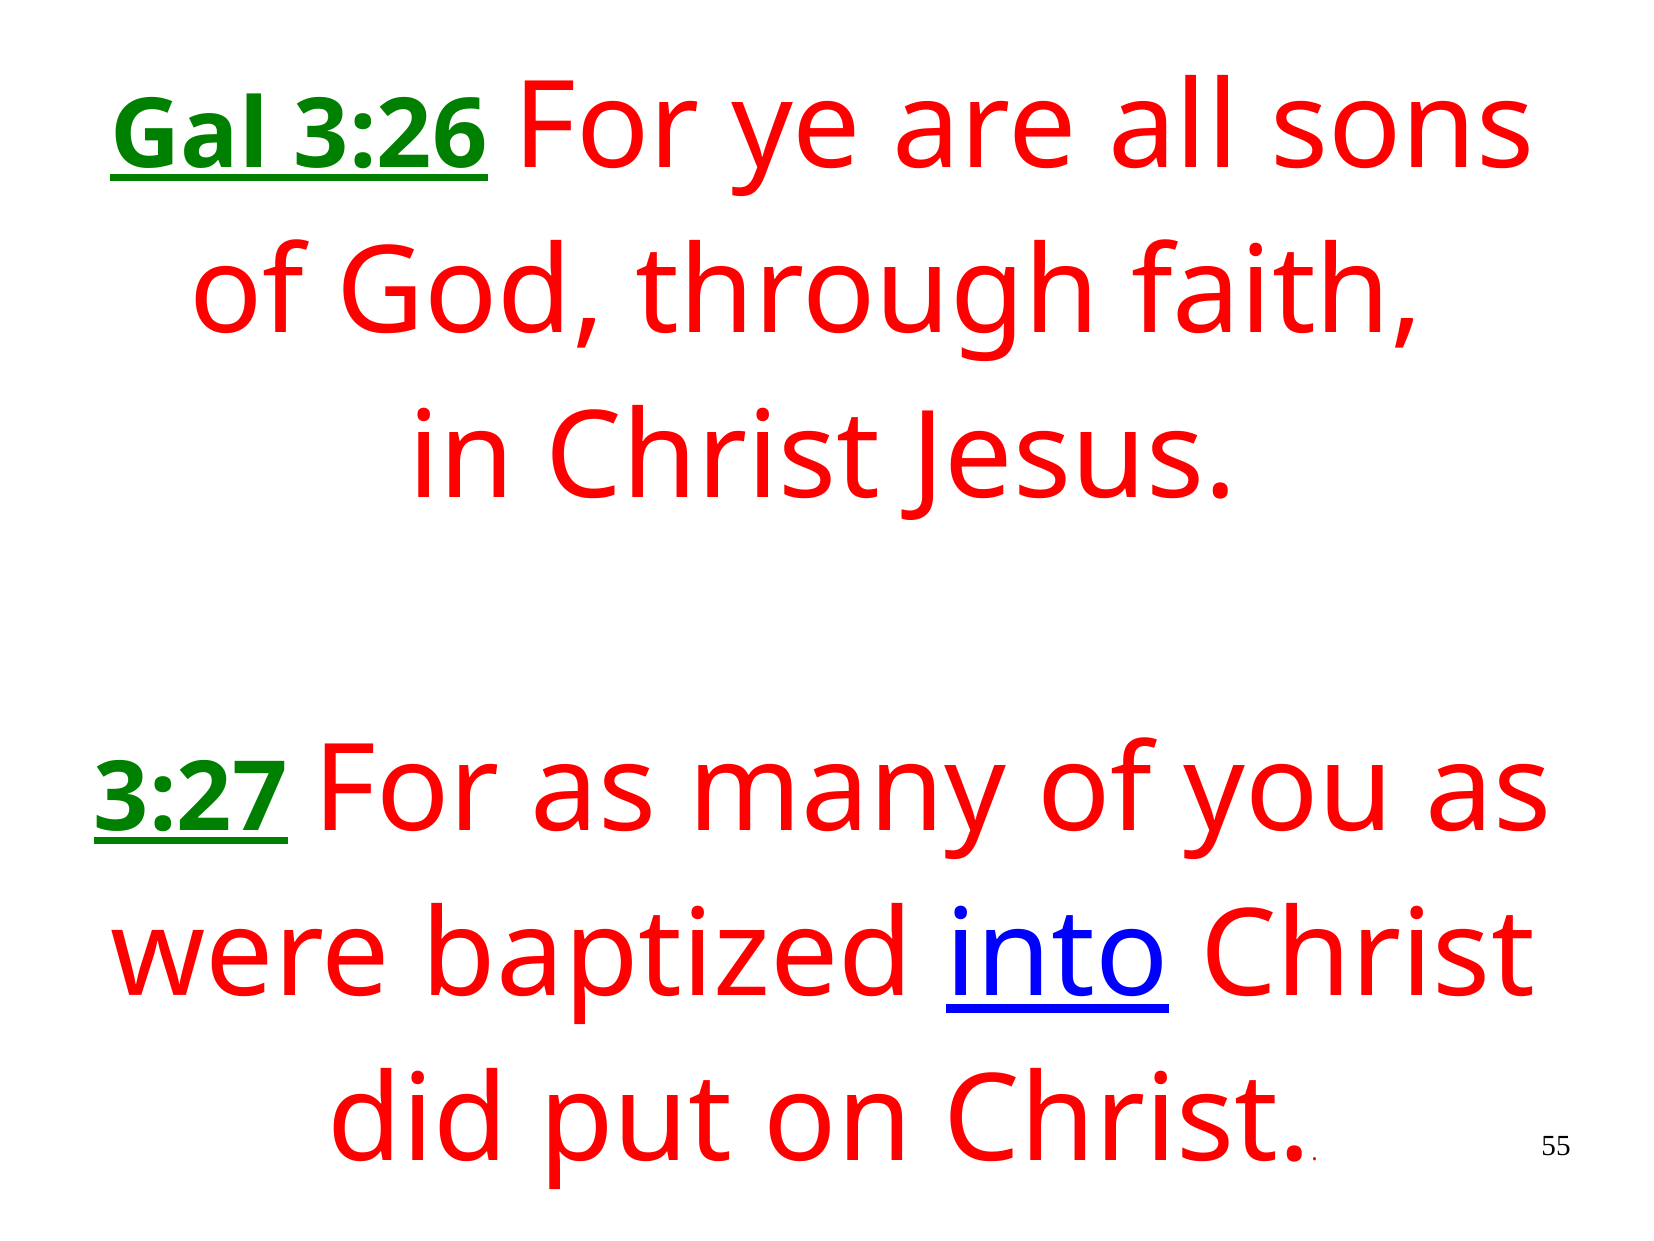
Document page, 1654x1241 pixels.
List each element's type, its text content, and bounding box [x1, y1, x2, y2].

list Gal 3:26 For ye are all sons of God, through faith, in Christ Jesus. 3:27 For as many of you as were baptized into Christ did put on Christ.. [37, 37, 1613, 1201]
